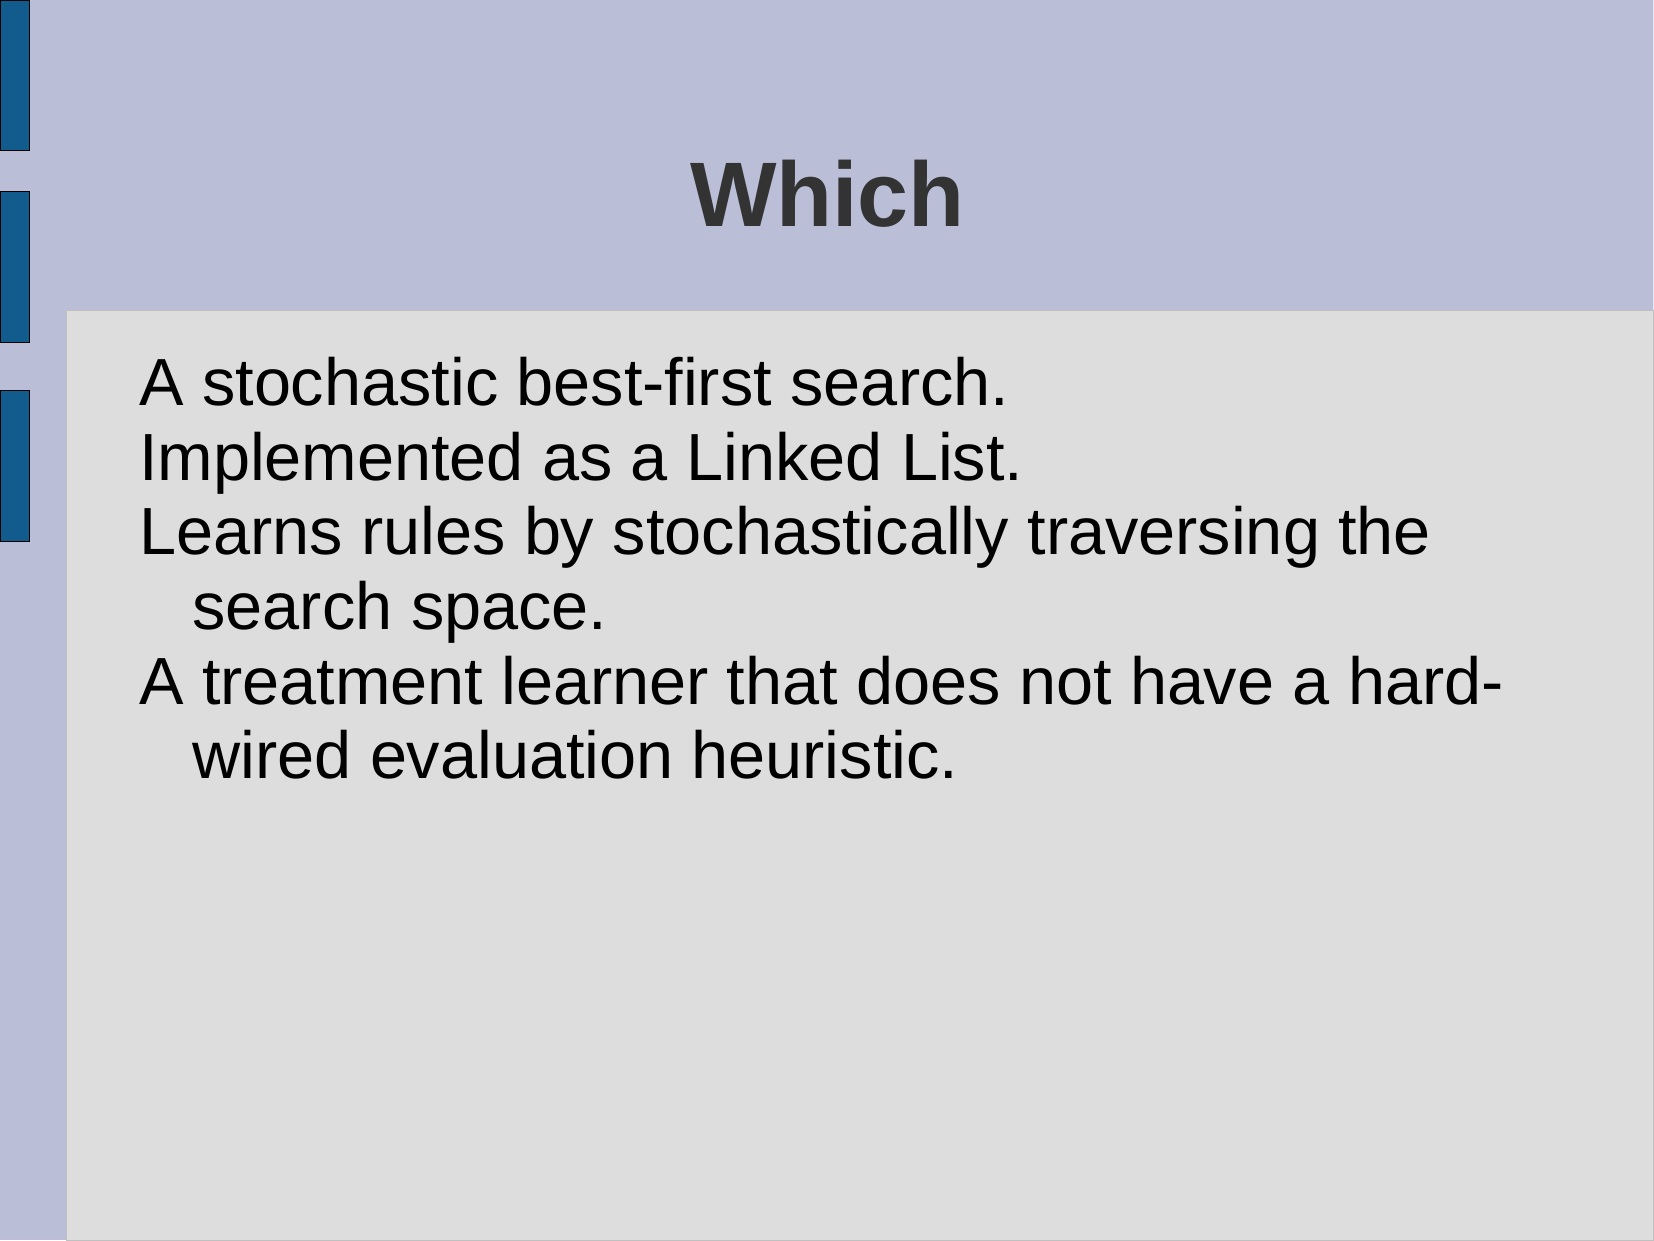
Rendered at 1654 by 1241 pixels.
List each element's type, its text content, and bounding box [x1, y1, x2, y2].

list A stochastic best-first search. Implemented as a Linked List. Learns rules by stochastically traversing the search space. A treatment learner that does not have a hard-wired evaluation heuristic. [121, 344, 1534, 1127]
title Which [121, 91, 1534, 299]
